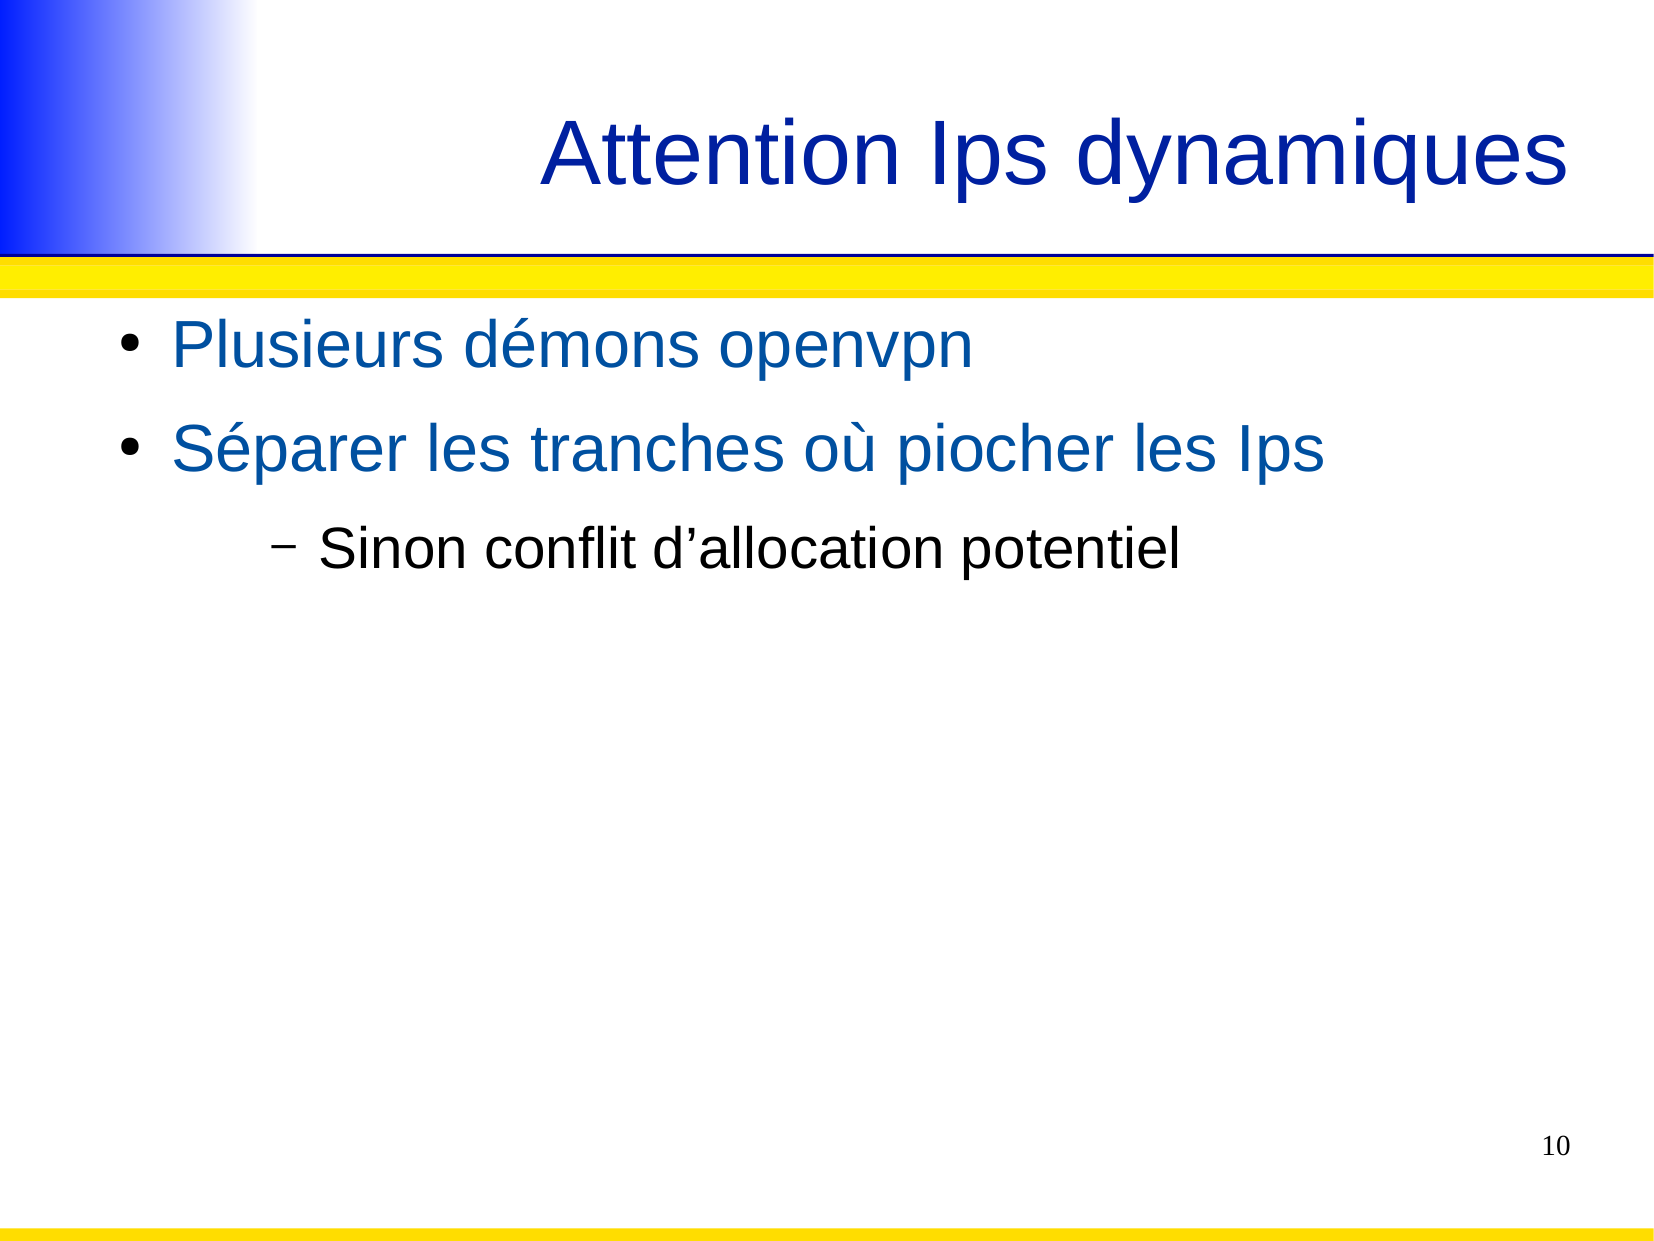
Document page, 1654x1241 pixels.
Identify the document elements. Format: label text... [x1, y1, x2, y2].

title Attention Ips dynamiques [372, 49, 1571, 257]
list Plusieurs démons openvpn Séparer les tranches où piocher les Ips Sinon conflit d’allocation potentiel [82, 307, 1571, 1126]
